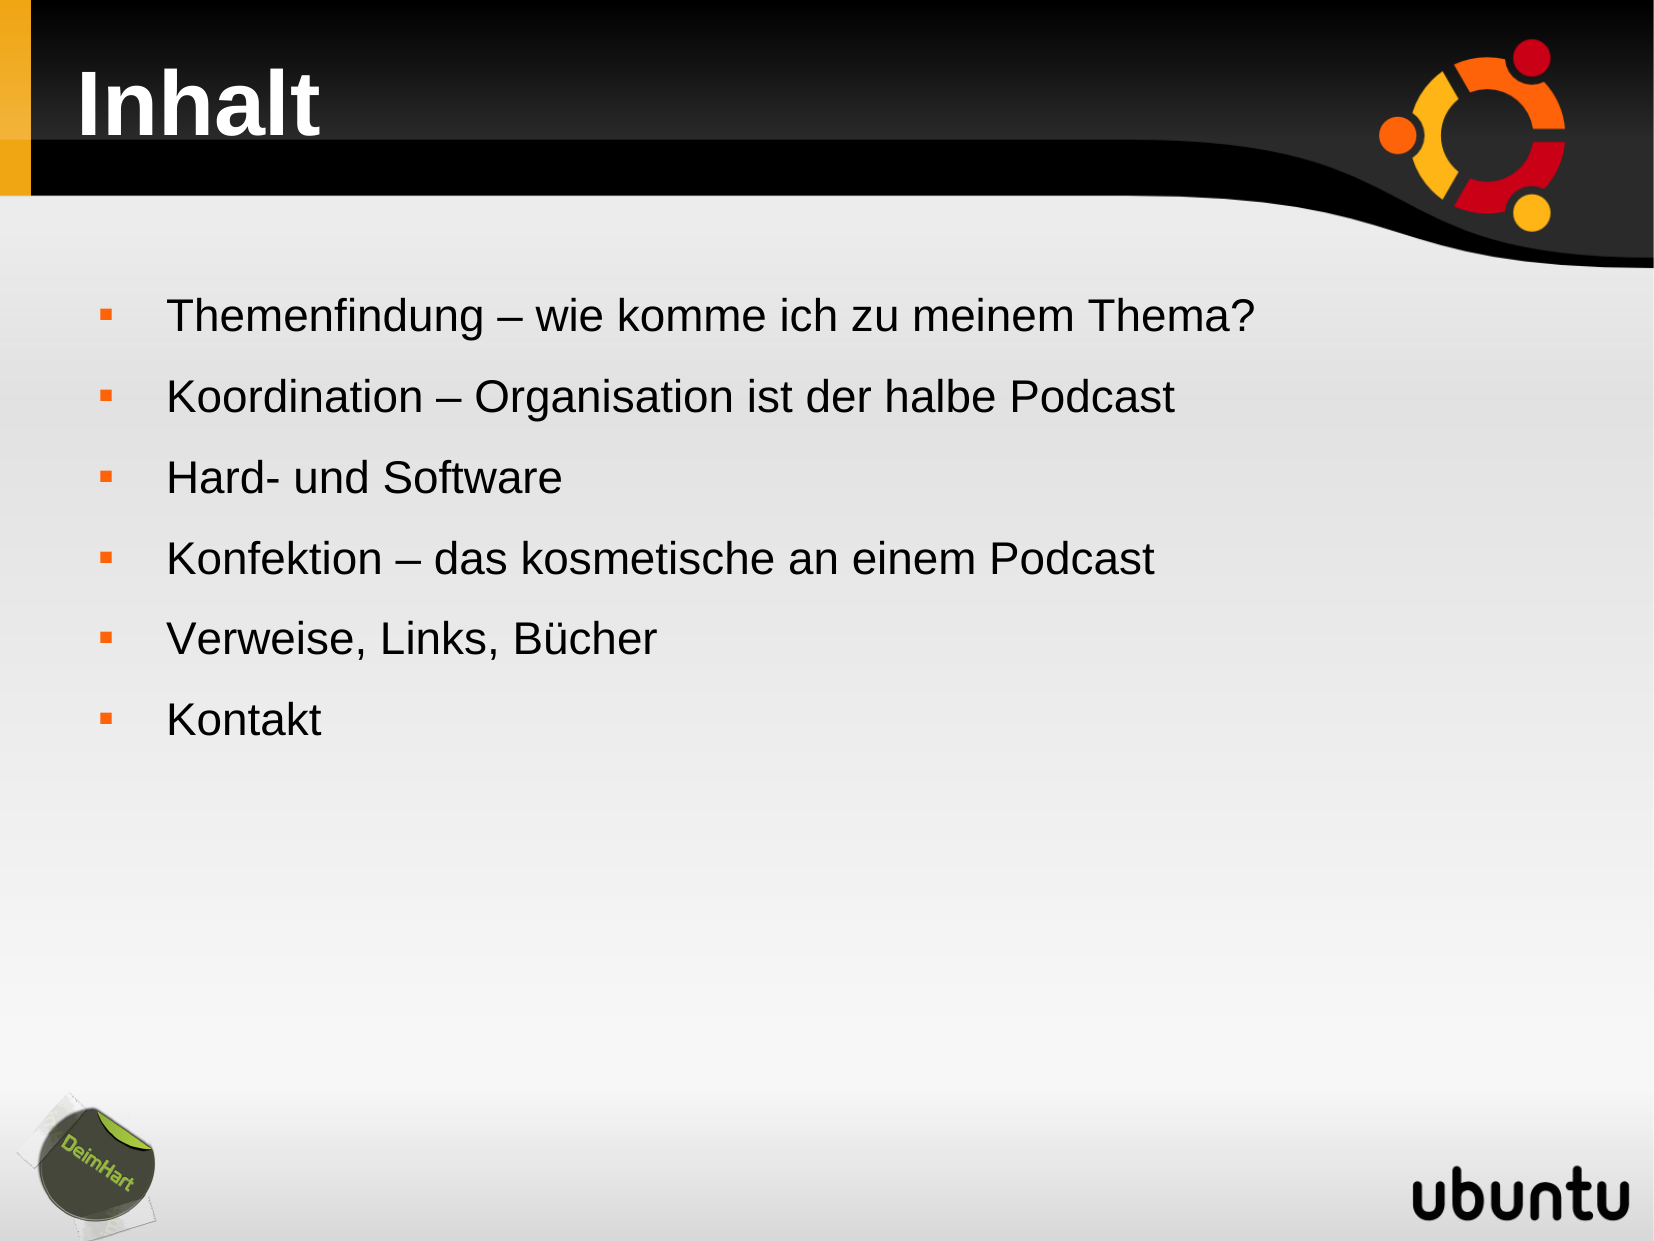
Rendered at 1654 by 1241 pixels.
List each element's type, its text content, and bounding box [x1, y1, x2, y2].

title Inhalt [76, 0, 1565, 208]
picture [0, 0, 1654, 1241]
list Themenfindung – wie komme ich zu meinem Thema? Koordination – Organisation ist der halbe Podcast Hard- und Software Konfektion – das kosmetische an einem Podcast Verweise, Links, Bücher Kontakt [82, 290, 1571, 1109]
